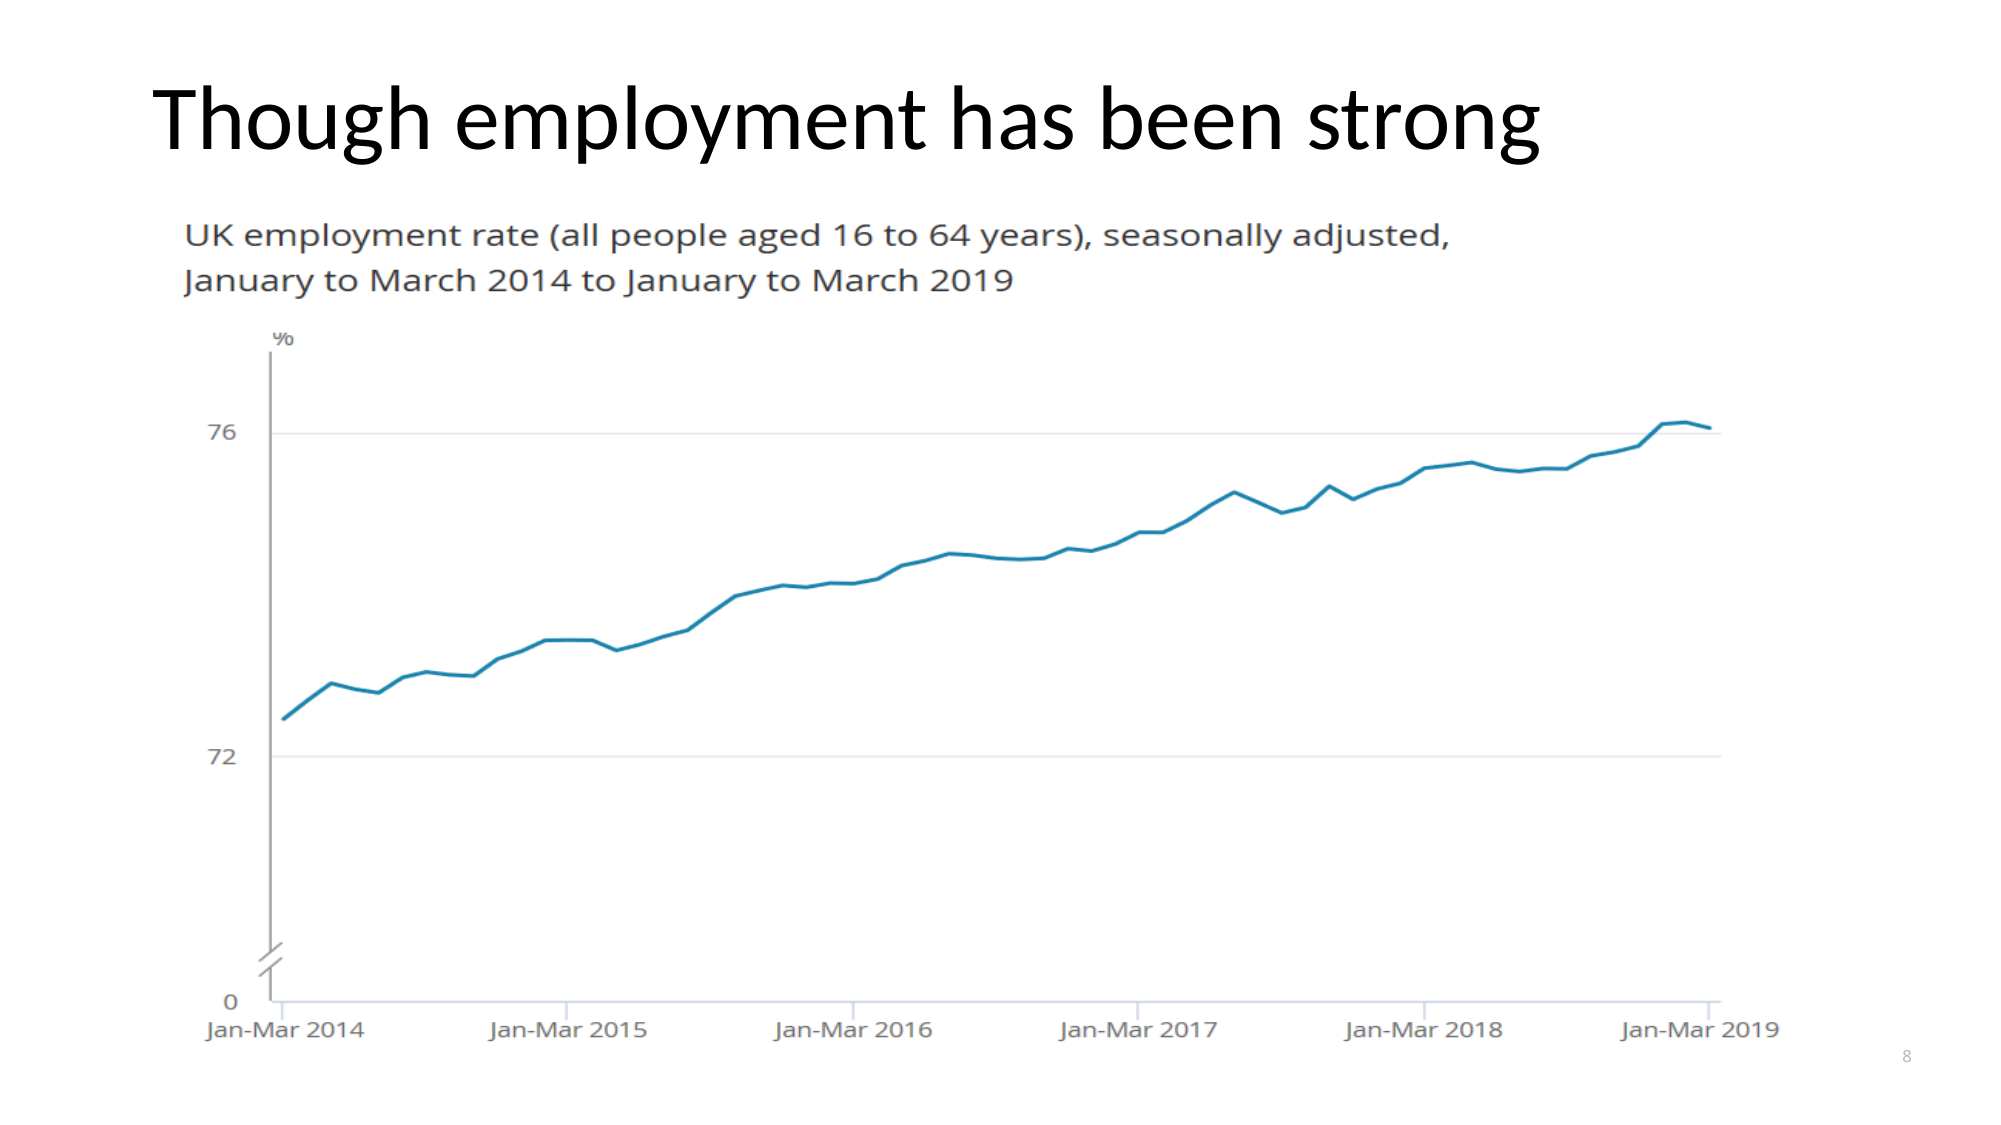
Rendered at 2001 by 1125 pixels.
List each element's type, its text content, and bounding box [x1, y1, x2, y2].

title Though employment has been strong [137, 59, 1863, 180]
picture [161, 202, 1815, 1055]
text_box [1887, 1038, 1967, 1071]
